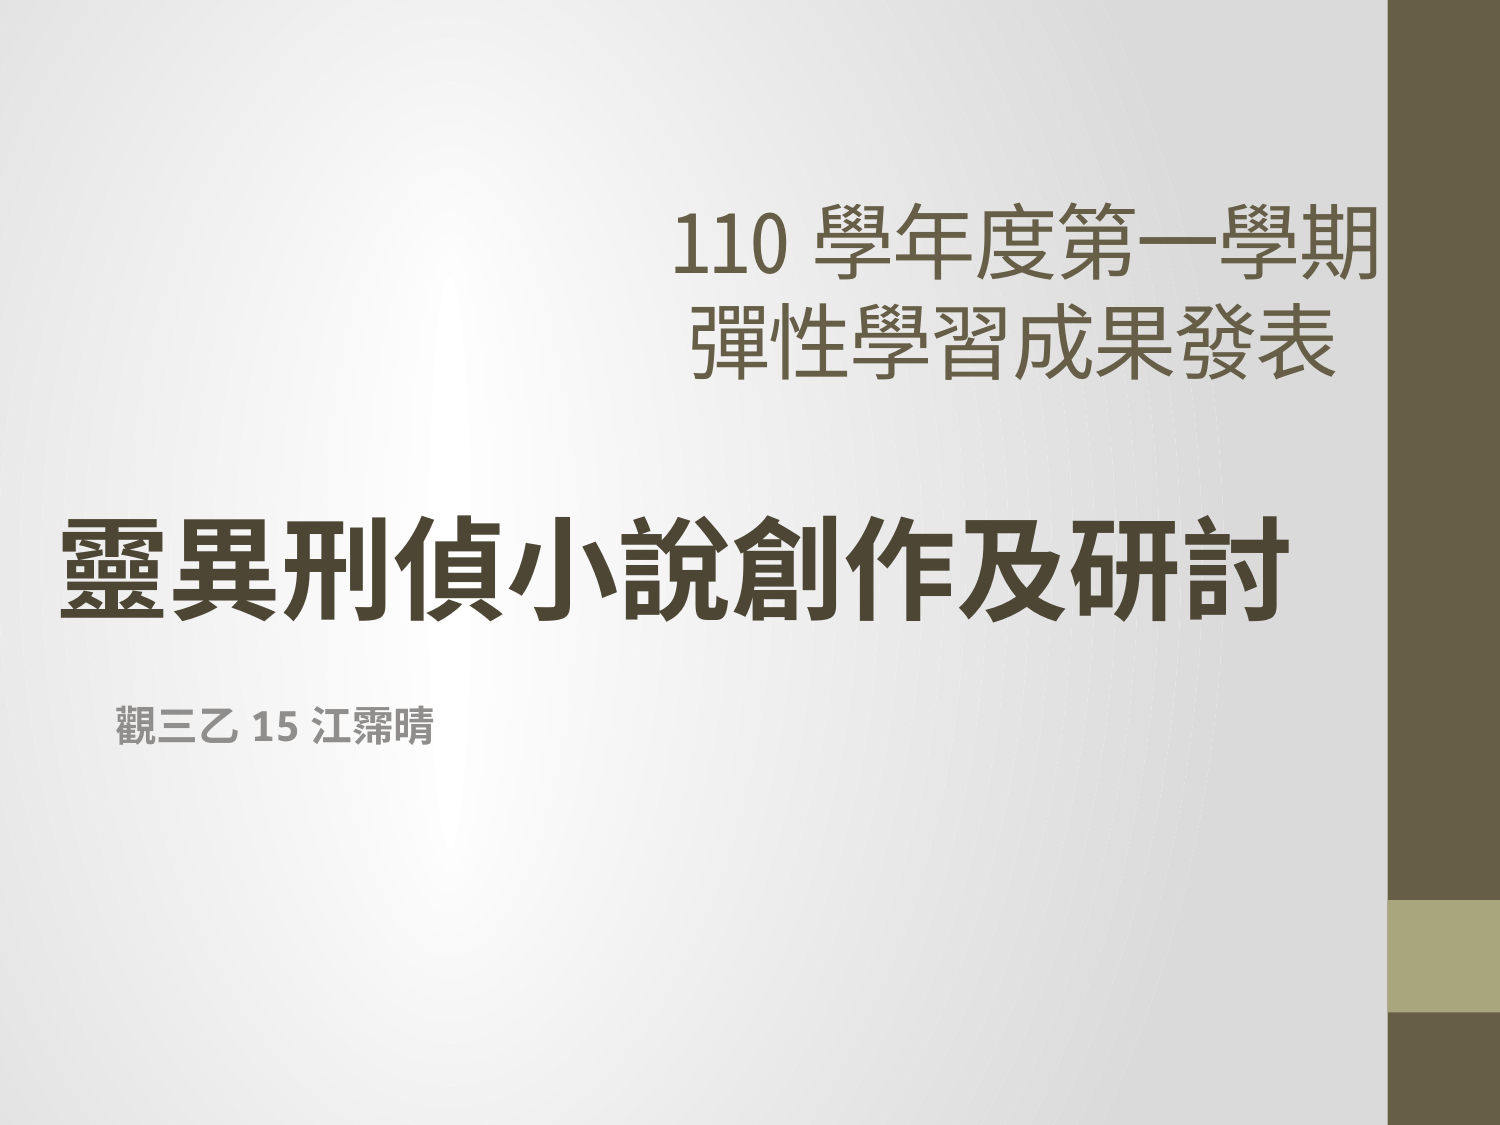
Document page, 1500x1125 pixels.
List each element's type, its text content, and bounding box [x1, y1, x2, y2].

title 110學年度第一學期 彈性學習成果發表 [655, 160, 1433, 398]
text_box 觀三乙15江霈晴 [100, 692, 570, 868]
subtitle 靈異刑偵小說創作及研討 [41, 491, 1341, 667]
